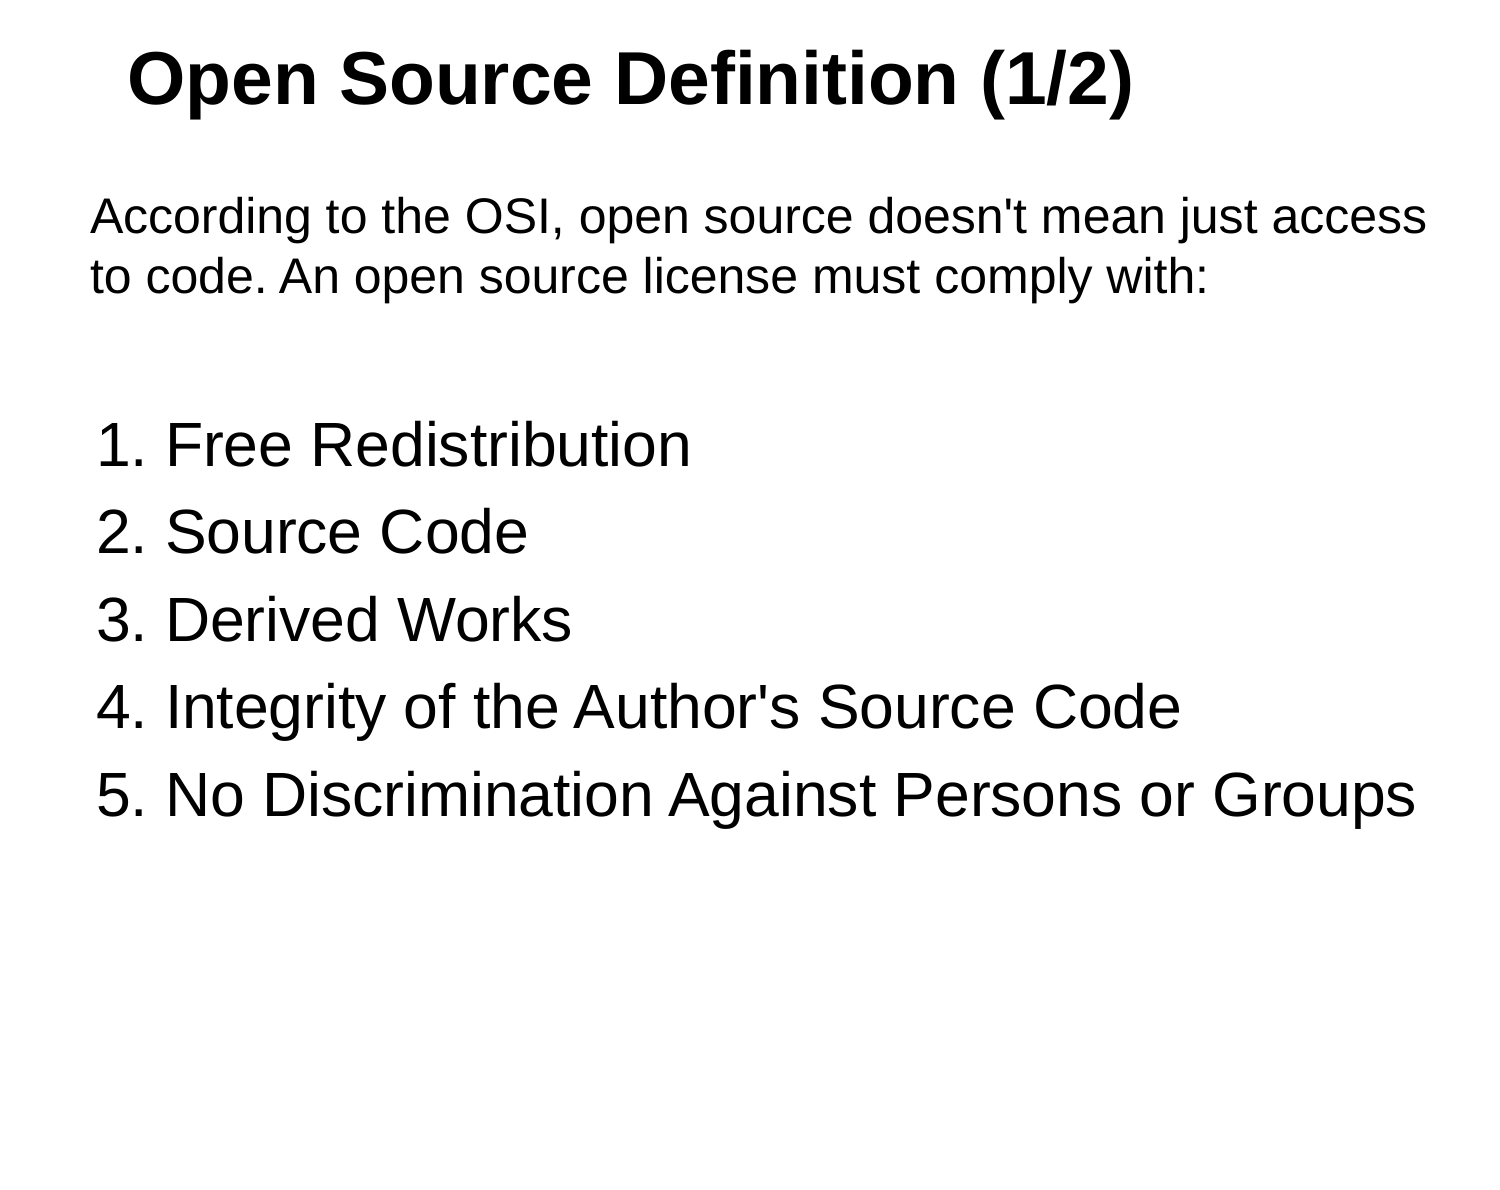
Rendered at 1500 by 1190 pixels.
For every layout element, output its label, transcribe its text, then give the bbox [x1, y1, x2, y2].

list According to the OSI, open source doesn't mean just access to code. An open source license must comply with: Free Redistribution Source Code Derived Works Integrity of the Author's Source Code No Discrimination Against Persons or Groups [75, 168, 1481, 891]
title Open Source Definition (1/2) [75, 0, 1425, 135]
